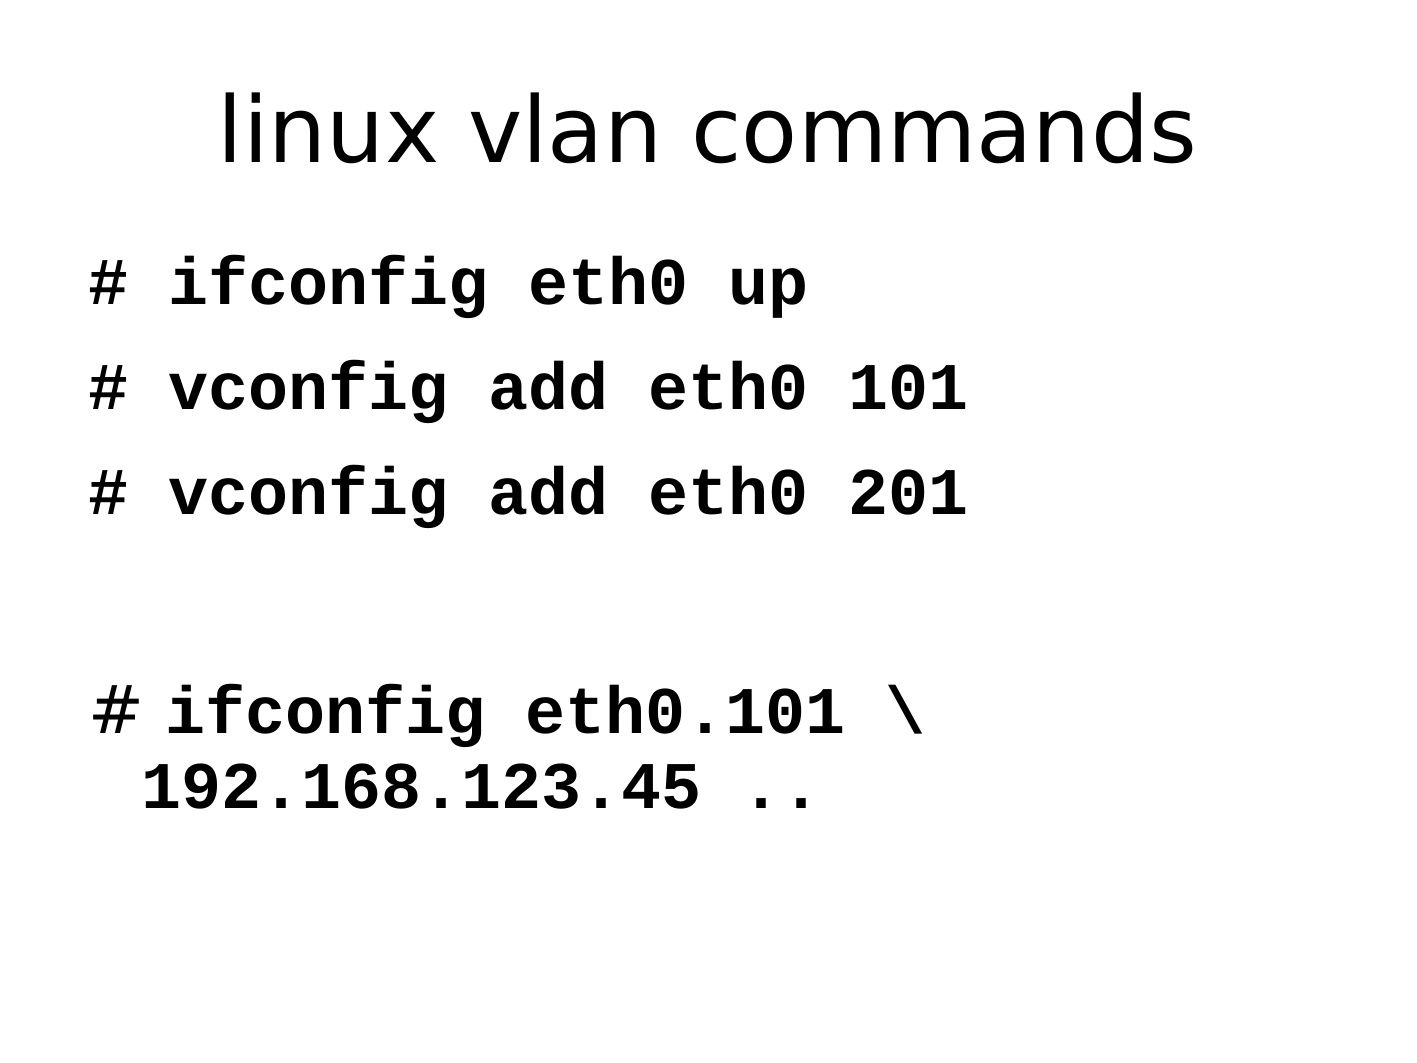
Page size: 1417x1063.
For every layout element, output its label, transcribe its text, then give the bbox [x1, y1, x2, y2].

list # ifconfig eth0 up # vconfig add eth0 101 # vconfig add eth0 201 # ifconfig eth0.101 \ 192.168.123.45 .. [70, 248, 1346, 936]
title linux vlan commands [70, 49, 1346, 213]
